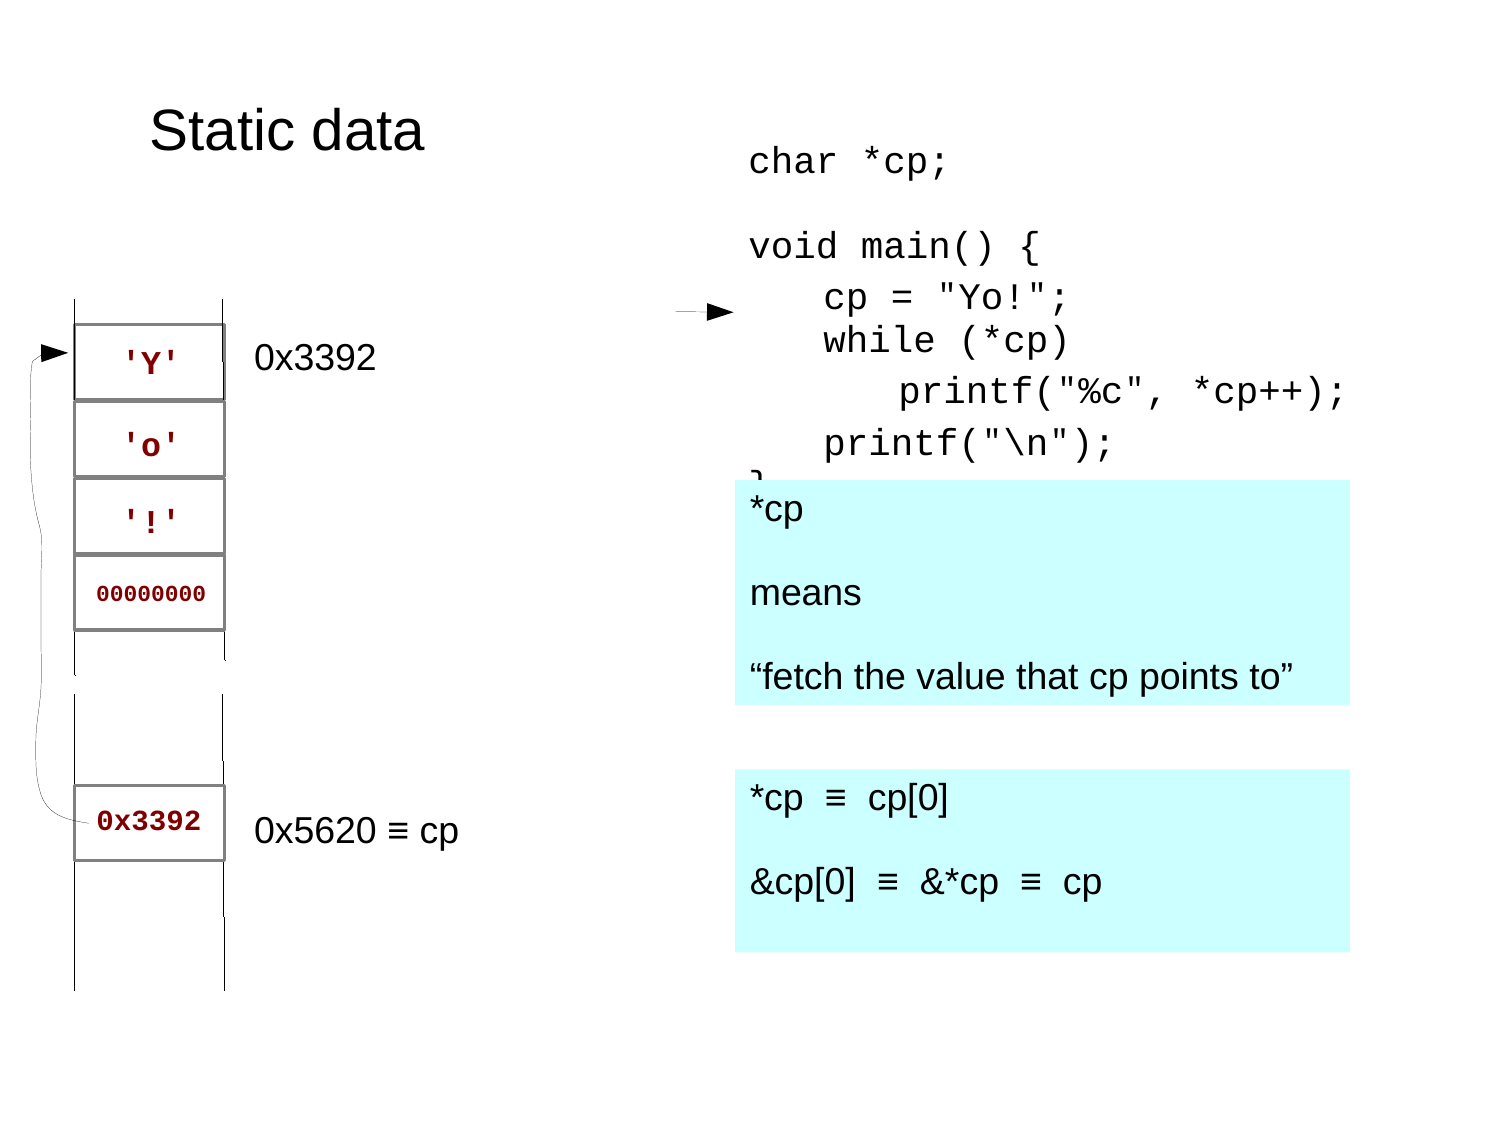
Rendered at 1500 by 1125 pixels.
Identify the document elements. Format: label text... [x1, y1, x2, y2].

text_box 00000000 [77, 575, 225, 619]
text_box char *cp; void main() { cp = "Yo!"; while (*cp) printf("%c", *cp++); printf("\n"); } [733, 135, 1454, 450]
text_box Static data [135, 90, 1156, 235]
text_box 'o' [77, 421, 225, 470]
text_box 0x3392 [239, 329, 705, 389]
text_box *cp means “fetch the value that cp points to” [735, 480, 1351, 705]
text_box 'Y' [77, 339, 225, 388]
text_box 0x5620 ≡ cp [239, 801, 705, 862]
text_box 0x3392 [74, 798, 223, 851]
text_box '!' [77, 498, 225, 547]
text_box *cp ≡ cp[0] &cp[0] ≡ &*cp ≡ cp [735, 769, 1351, 953]
